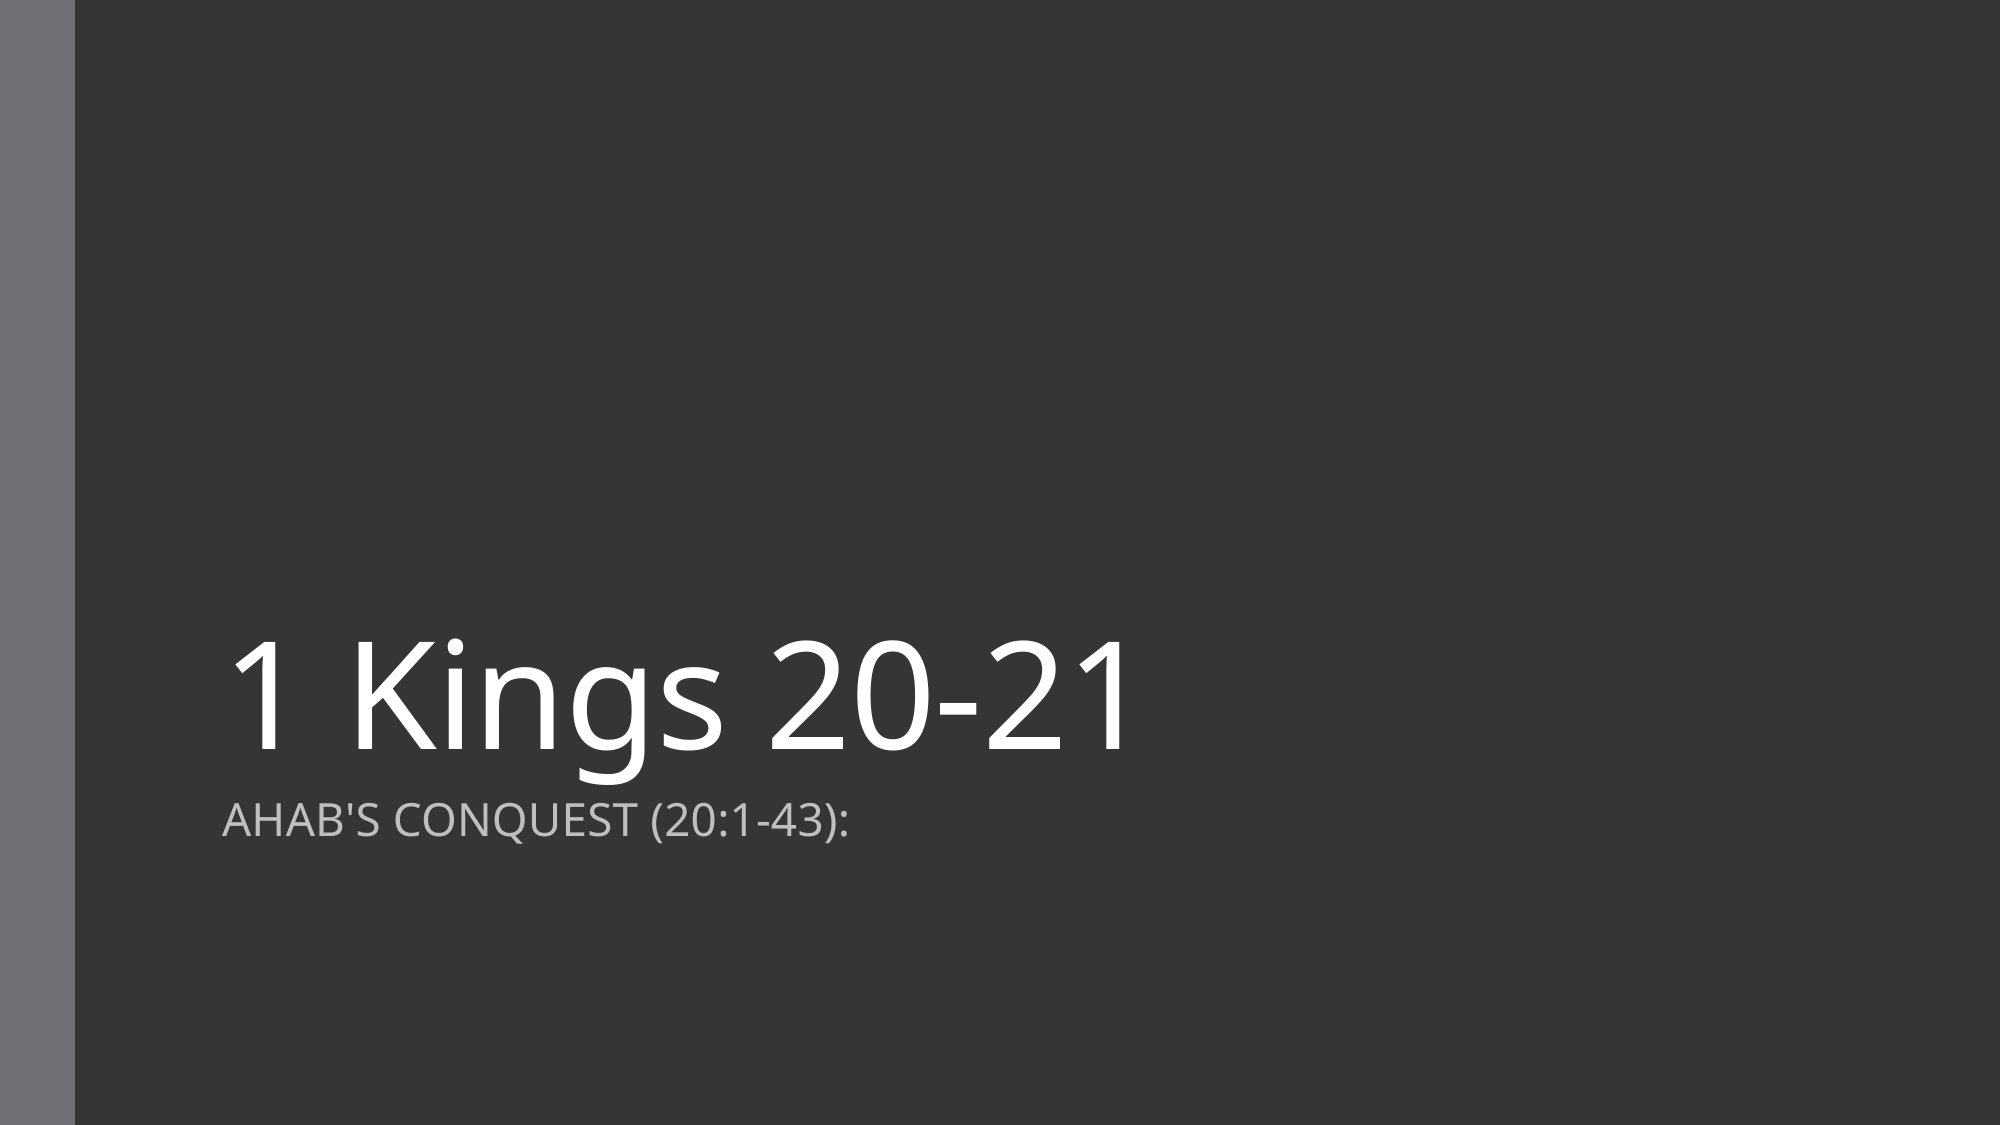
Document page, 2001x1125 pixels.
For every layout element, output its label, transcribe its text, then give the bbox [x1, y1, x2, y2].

title 1 Kings 20-21 [206, 124, 1752, 787]
subtitle AHAB'S CONQUEST (20:1-43): [206, 787, 1752, 1066]
